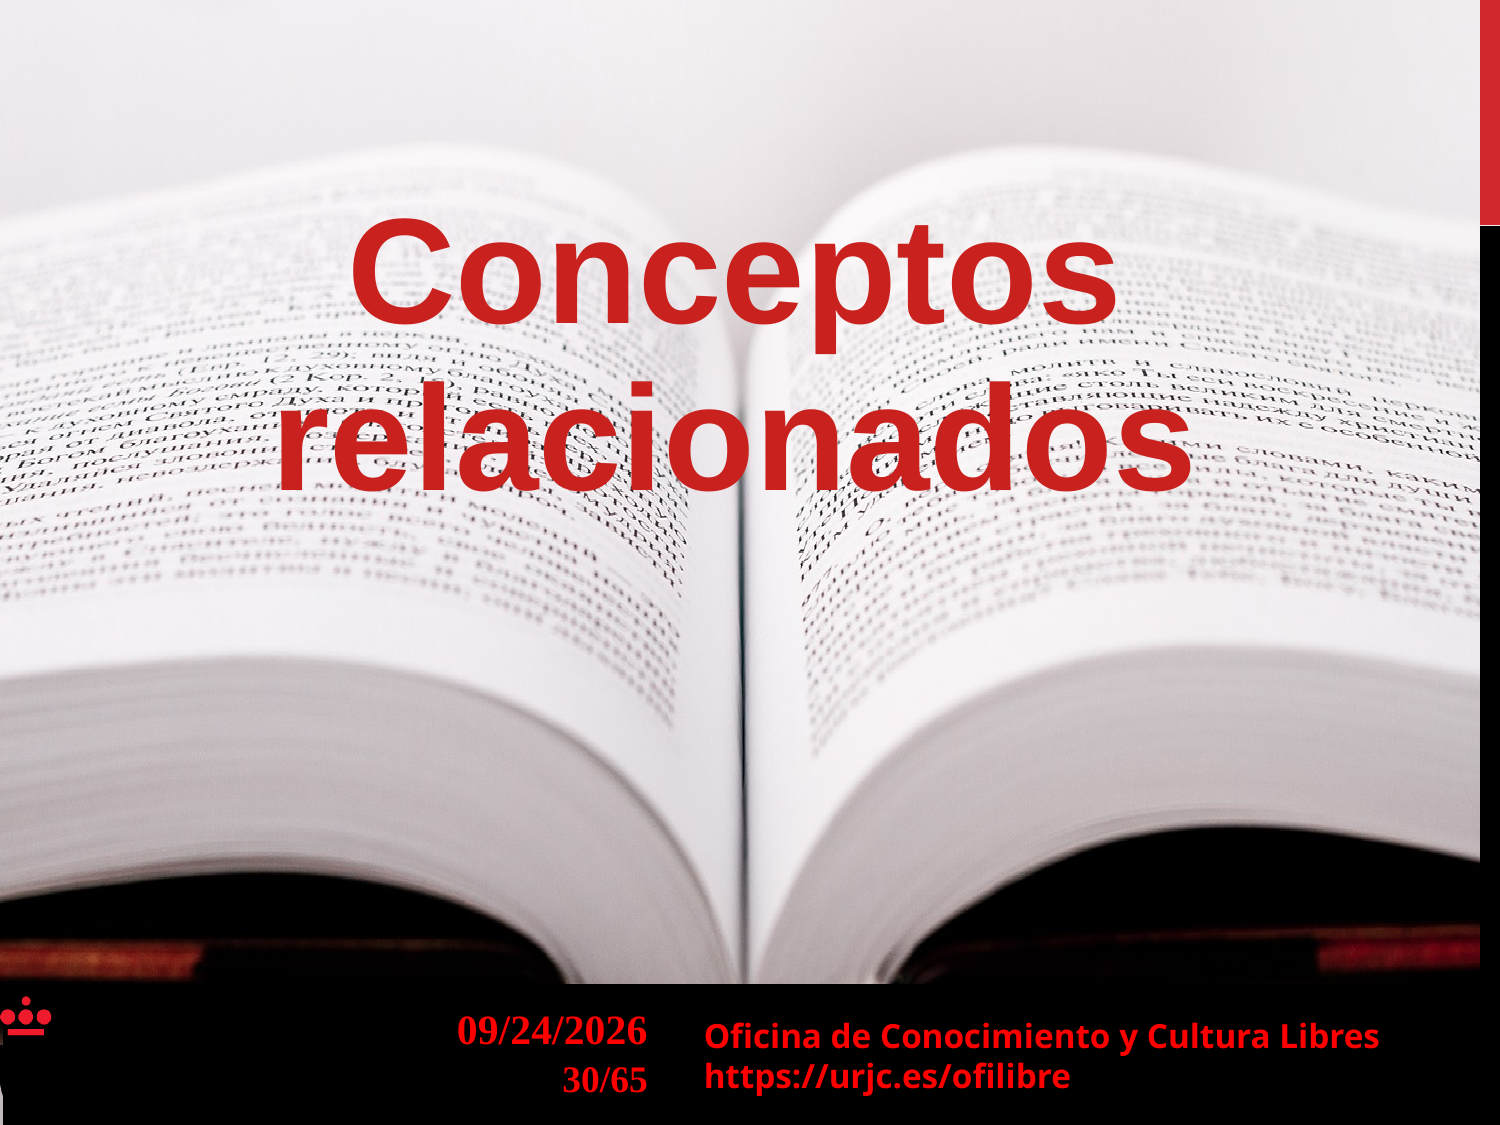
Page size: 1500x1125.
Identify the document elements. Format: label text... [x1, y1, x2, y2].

title [75, 285, 1425, 661]
picture [0, 0, 1500, 1014]
text_box Conceptos relacionados [120, 179, 1351, 530]
